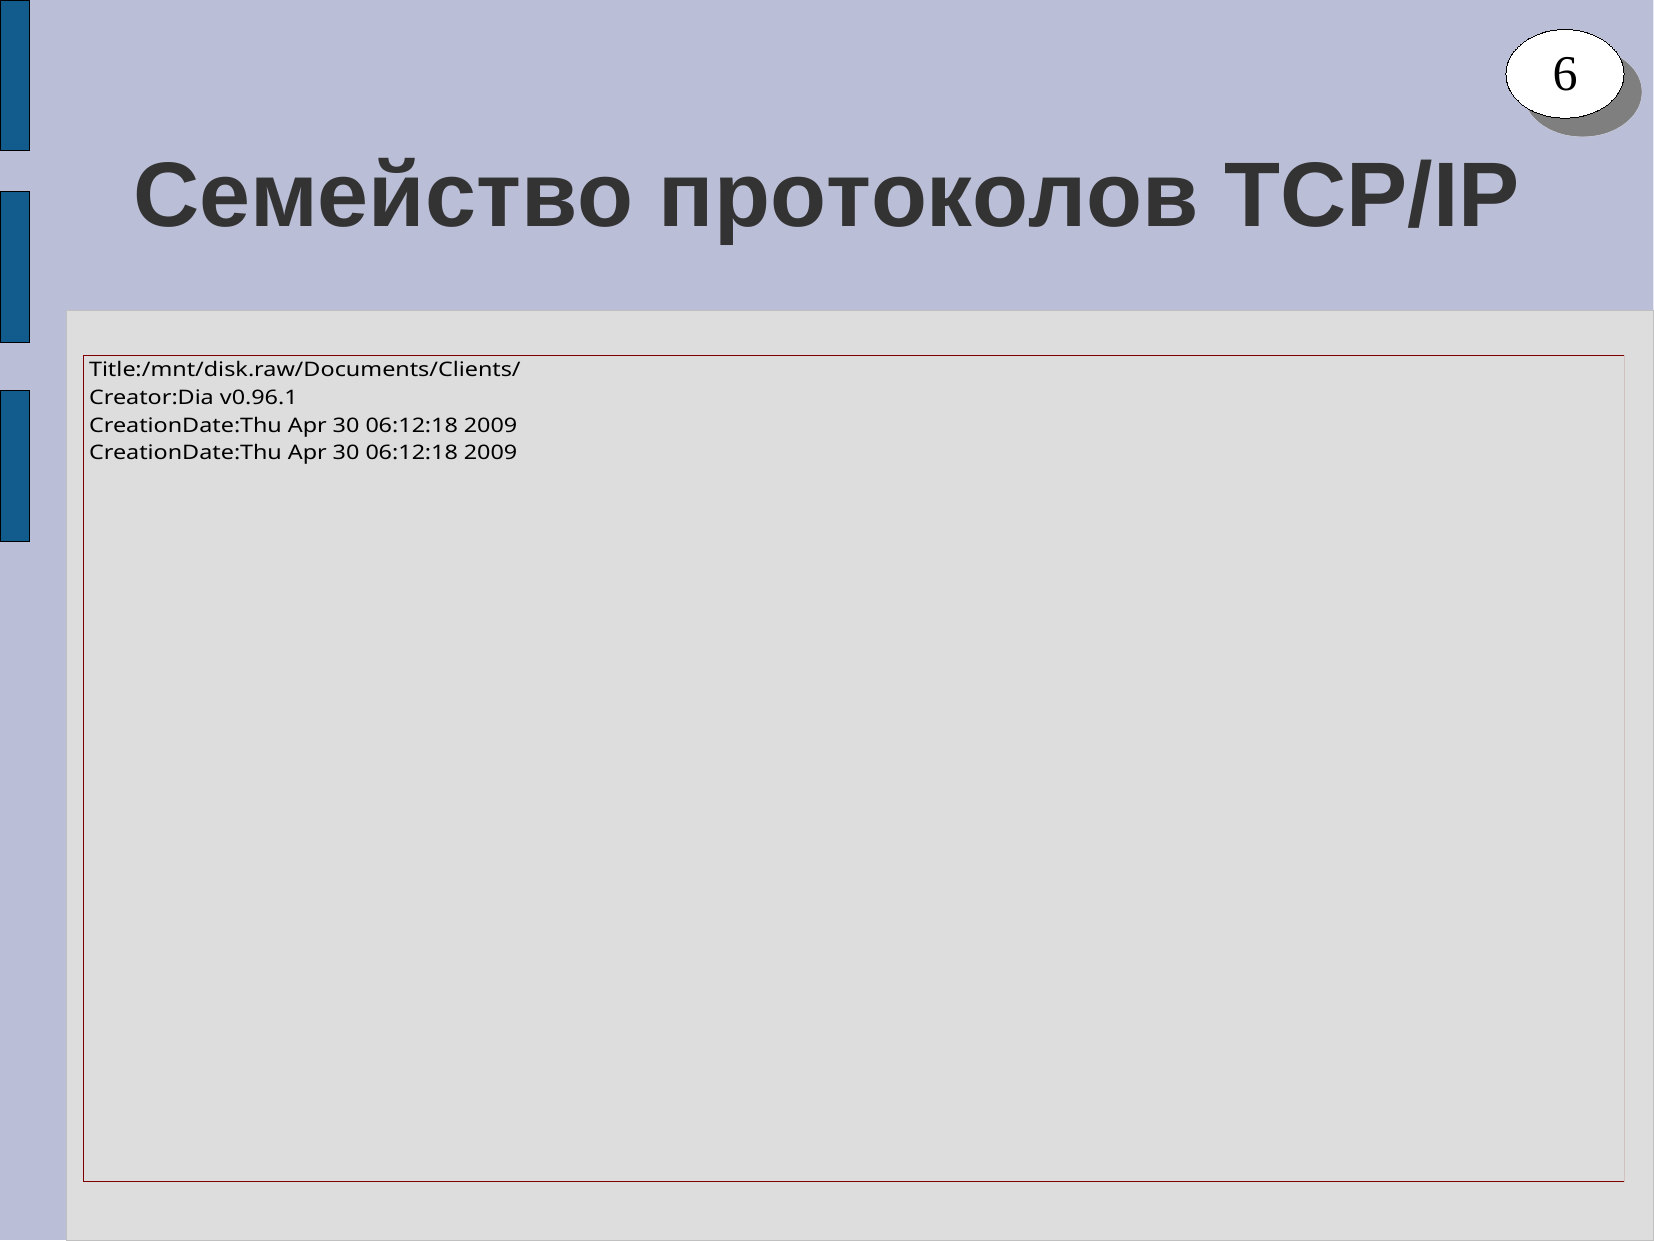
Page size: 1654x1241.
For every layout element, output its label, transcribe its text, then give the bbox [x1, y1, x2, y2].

picture [81, 354, 1625, 1182]
text_box 6 [1505, 29, 1625, 119]
title Семейство протоколов TCP/IP [121, 91, 1534, 299]
